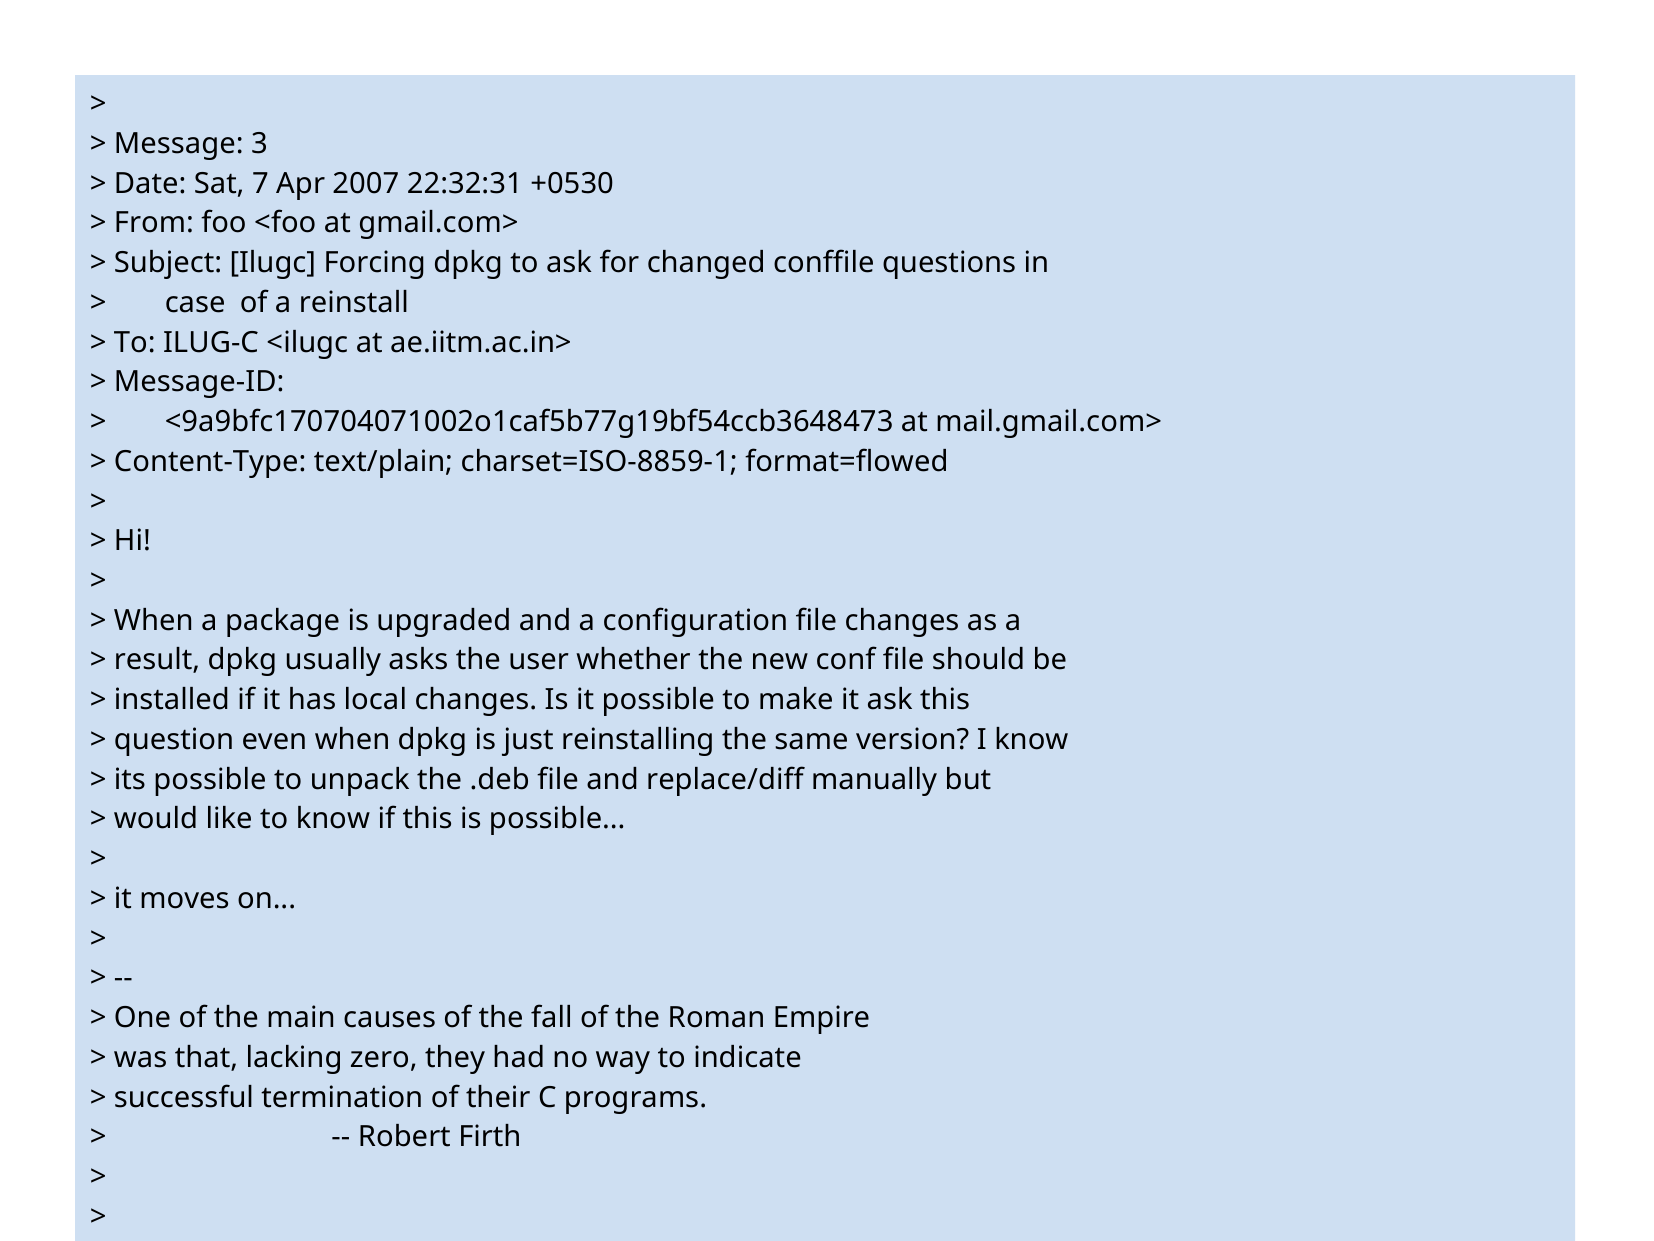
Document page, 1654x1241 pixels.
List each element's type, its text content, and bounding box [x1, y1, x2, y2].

text_box > > Message: 3 > Date: Sat, 7 Apr 2007 22:32:31 +0530 > From: foo <foo at gmail.com> > Subject: [Ilugc] Forcing dpkg to ask for changed conffile questions in > case of a reinstall > To: ILUG-C <ilugc at ae.iitm.ac.in> > Message-ID: > <9a9bfc170704071002o1caf5b77g19bf54ccb3648473 at mail.gmail.com> > Content-Type: text/plain; charset=ISO-8859-1; format=flowed > > Hi! > > When a package is upgraded and a configuration file changes as a > result, dpkg usually asks the user whether the new conf file should be > installed if it has local changes. Is it possible to make it ask this > question even when dpkg is just reinstalling the same version? I know > its possible to unpack the .deb file and replace/diff manually but > would like to know if this is possible... > > it moves on... > > -- > One of the main causes of the fall of the Roman Empire > was that, lacking zero, they had no way to indicate > successful termination of their C programs. > -- Robert Firth > > > ------------------------------ [75, 75, 1576, 1118]
